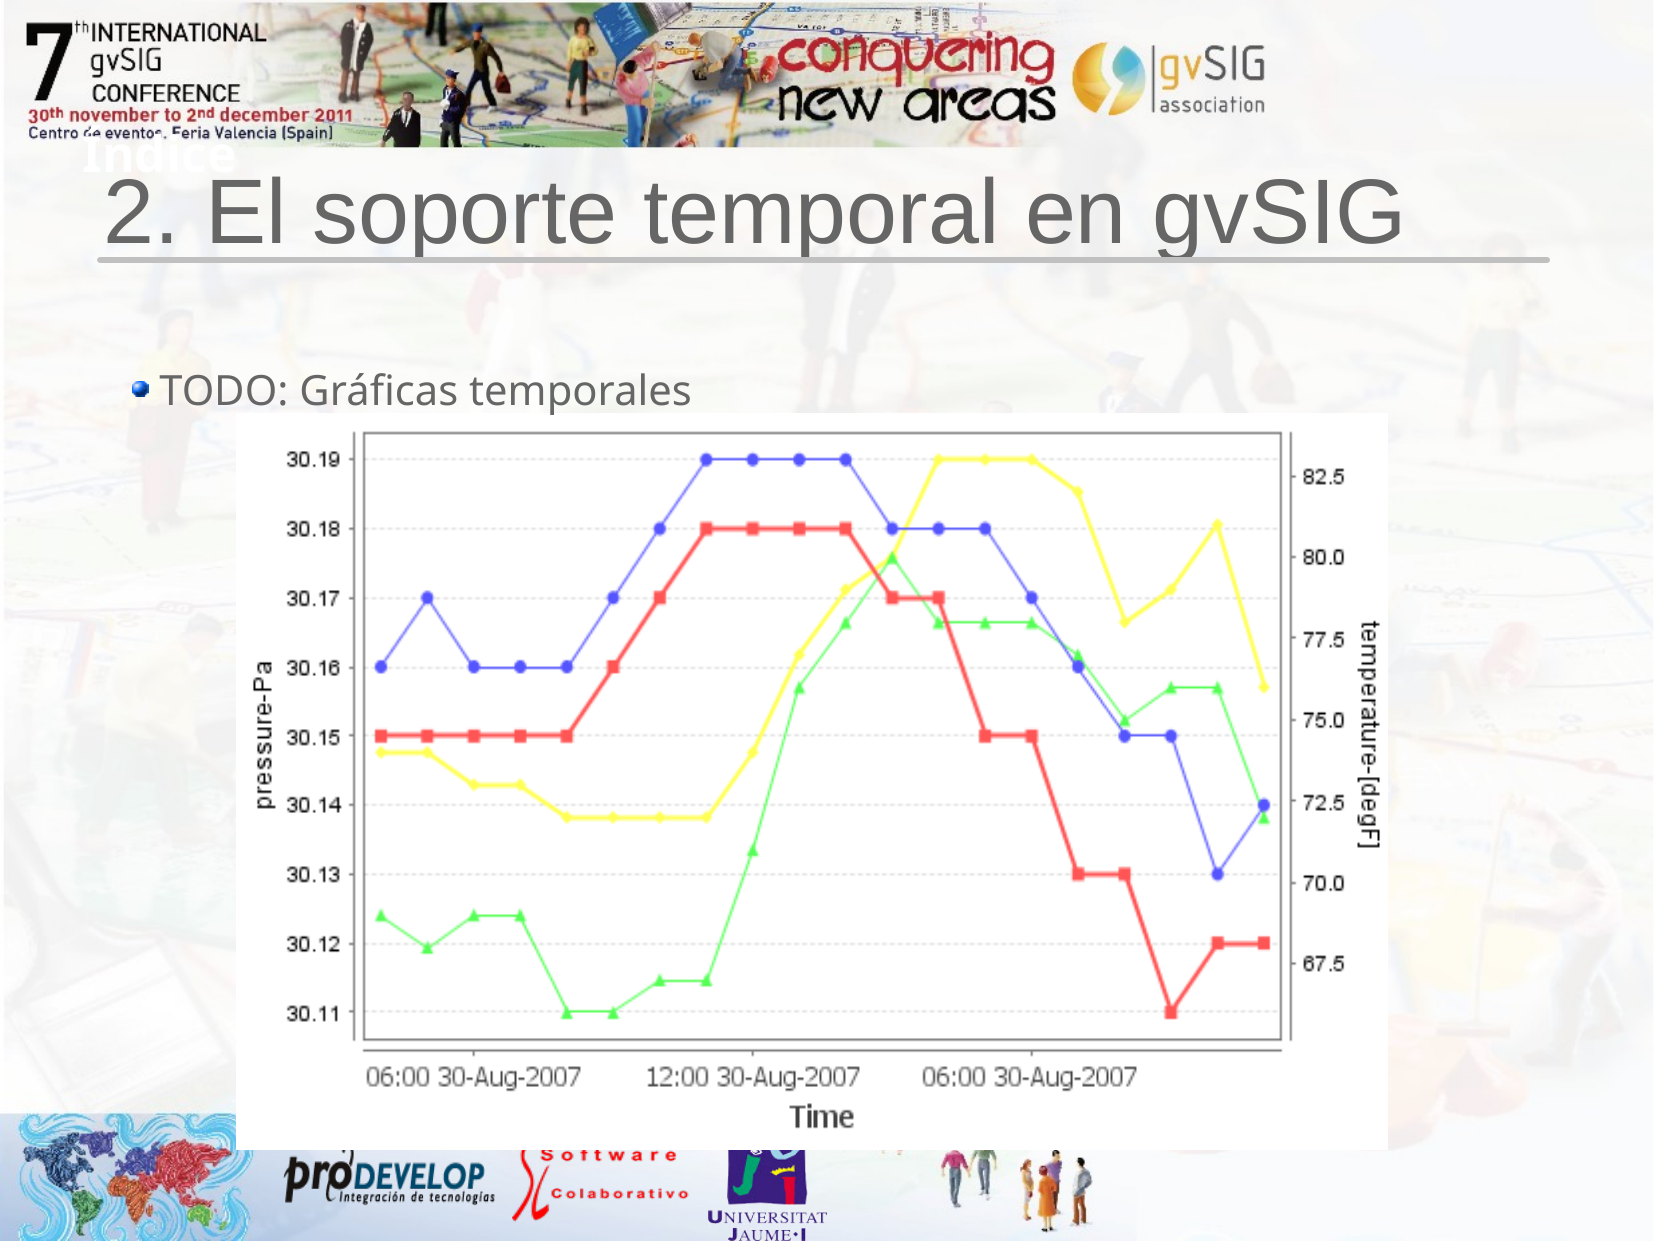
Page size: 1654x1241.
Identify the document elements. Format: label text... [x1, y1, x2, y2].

title Índice [82, 49, 1571, 257]
text_box 2. El soporte temporal en gvSIG [88, 153, 1424, 271]
picture [0, 0, 1654, 1241]
text_box TODO: Gráficas temporales [118, 324, 1477, 389]
